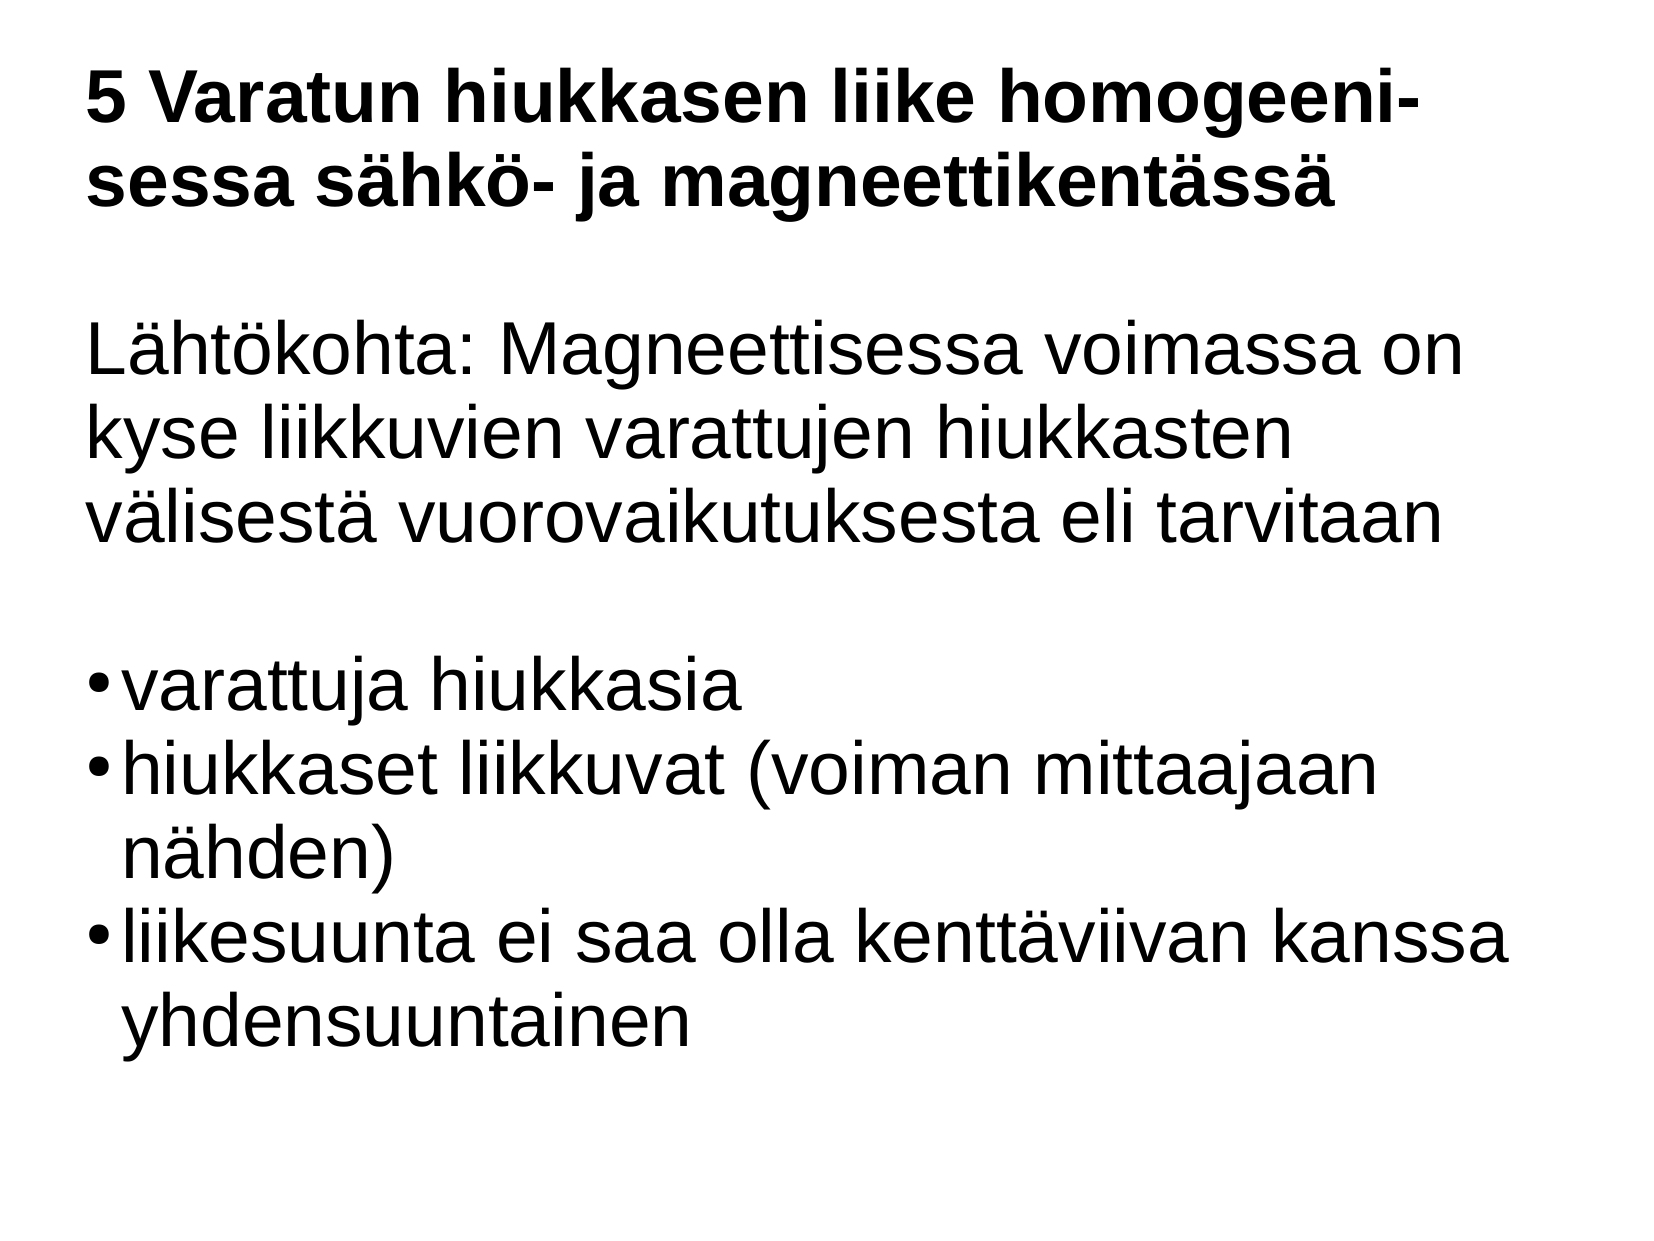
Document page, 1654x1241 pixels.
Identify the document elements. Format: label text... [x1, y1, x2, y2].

text_box 5 Varatun hiukkasen liike homogeeni-sessa sähkö- ja magneettikentässä Lähtökohta: Magneettisessa voimassa on kyse liikkuvien varattujen hiukkasten välisestä vuorovaikutuksesta eli tarvitaan varattuja hiukkasia hiukkaset liikkuvat (voiman mittaajaan nähden) liikesuunta ei saa olla kenttäviivan kanssa yhdensuuntainen [70, 47, 1594, 1154]
